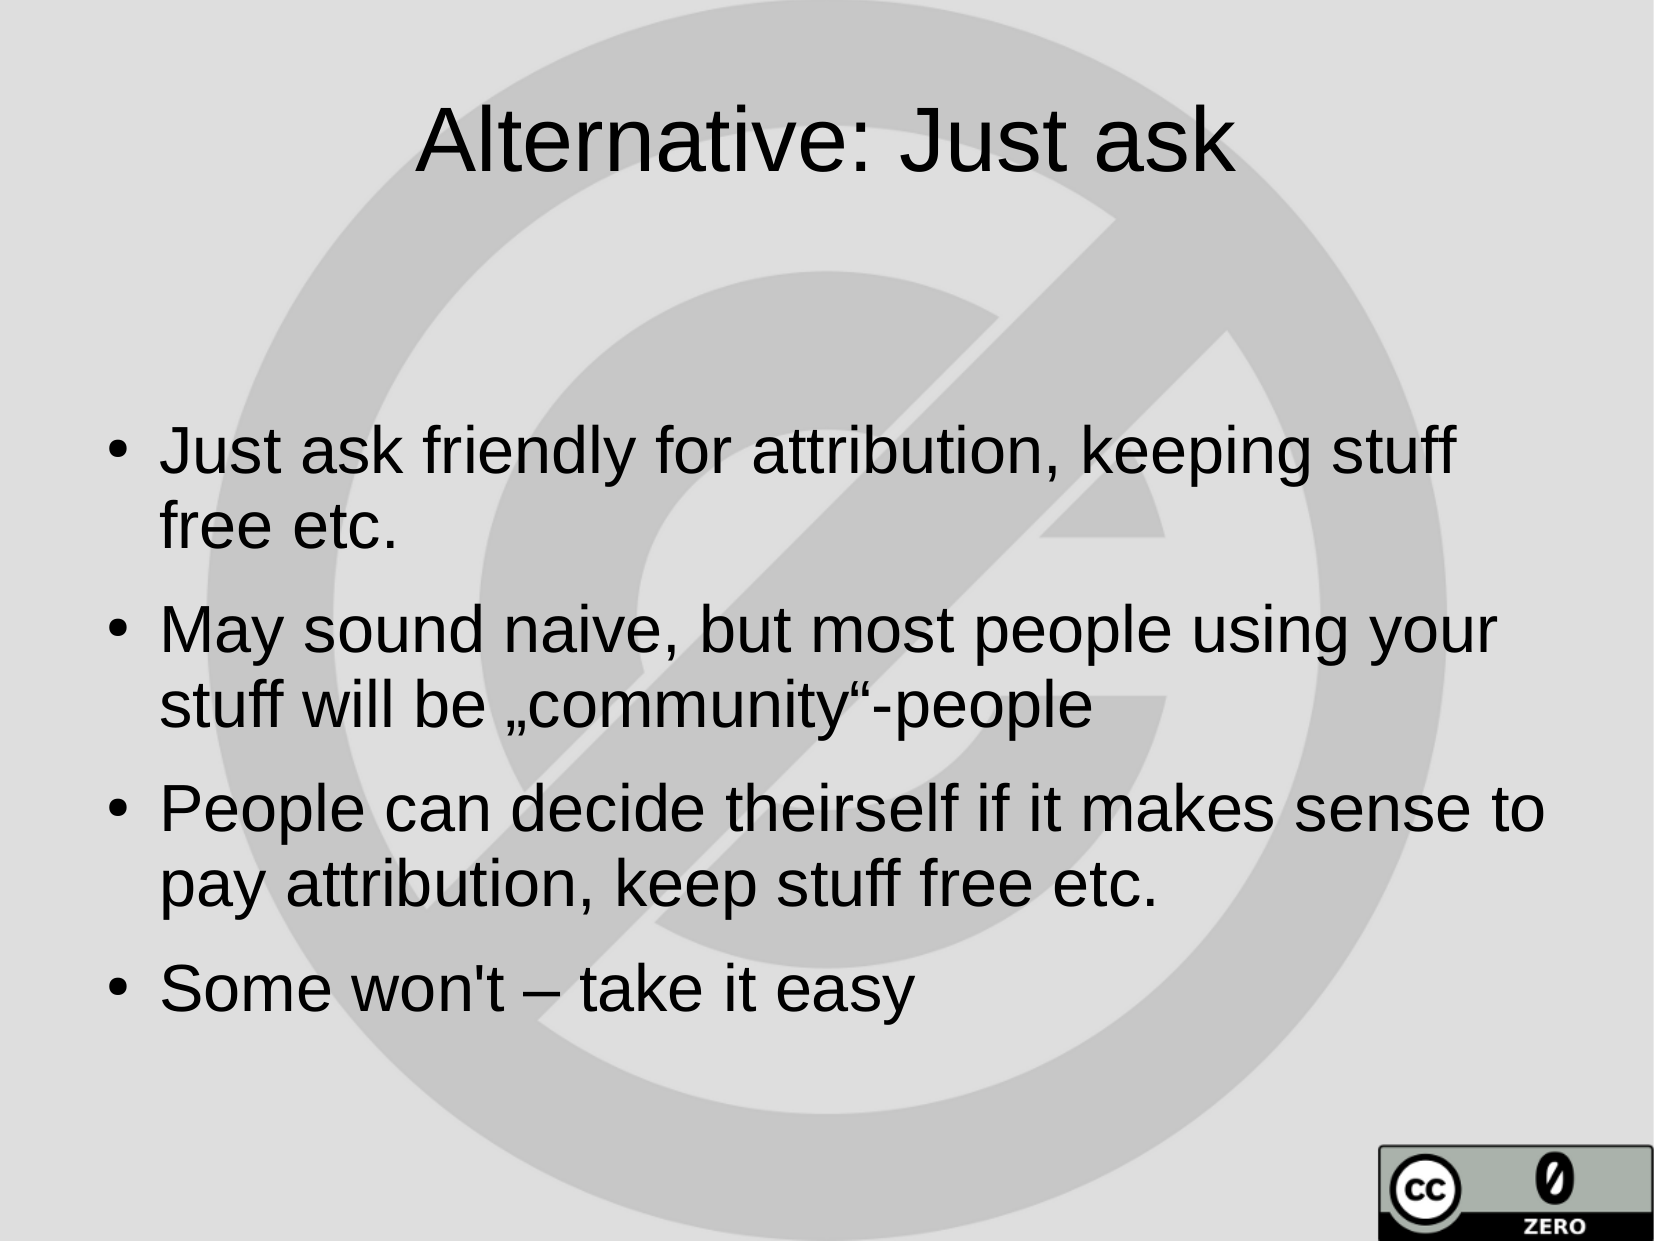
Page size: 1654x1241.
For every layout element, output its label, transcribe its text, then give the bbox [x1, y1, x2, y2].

picture [0, 0, 1654, 1241]
list Just ask friendly for attribution, keeping stuff free etc. May sound naive, but most people using your stuff will be „community“-people People can decide theirself if it makes sense to pay attribution, keep stuff free etc. Some won't – take it easy [88, 413, 1571, 1094]
title Alternative: Just ask [59, 68, 1595, 212]
